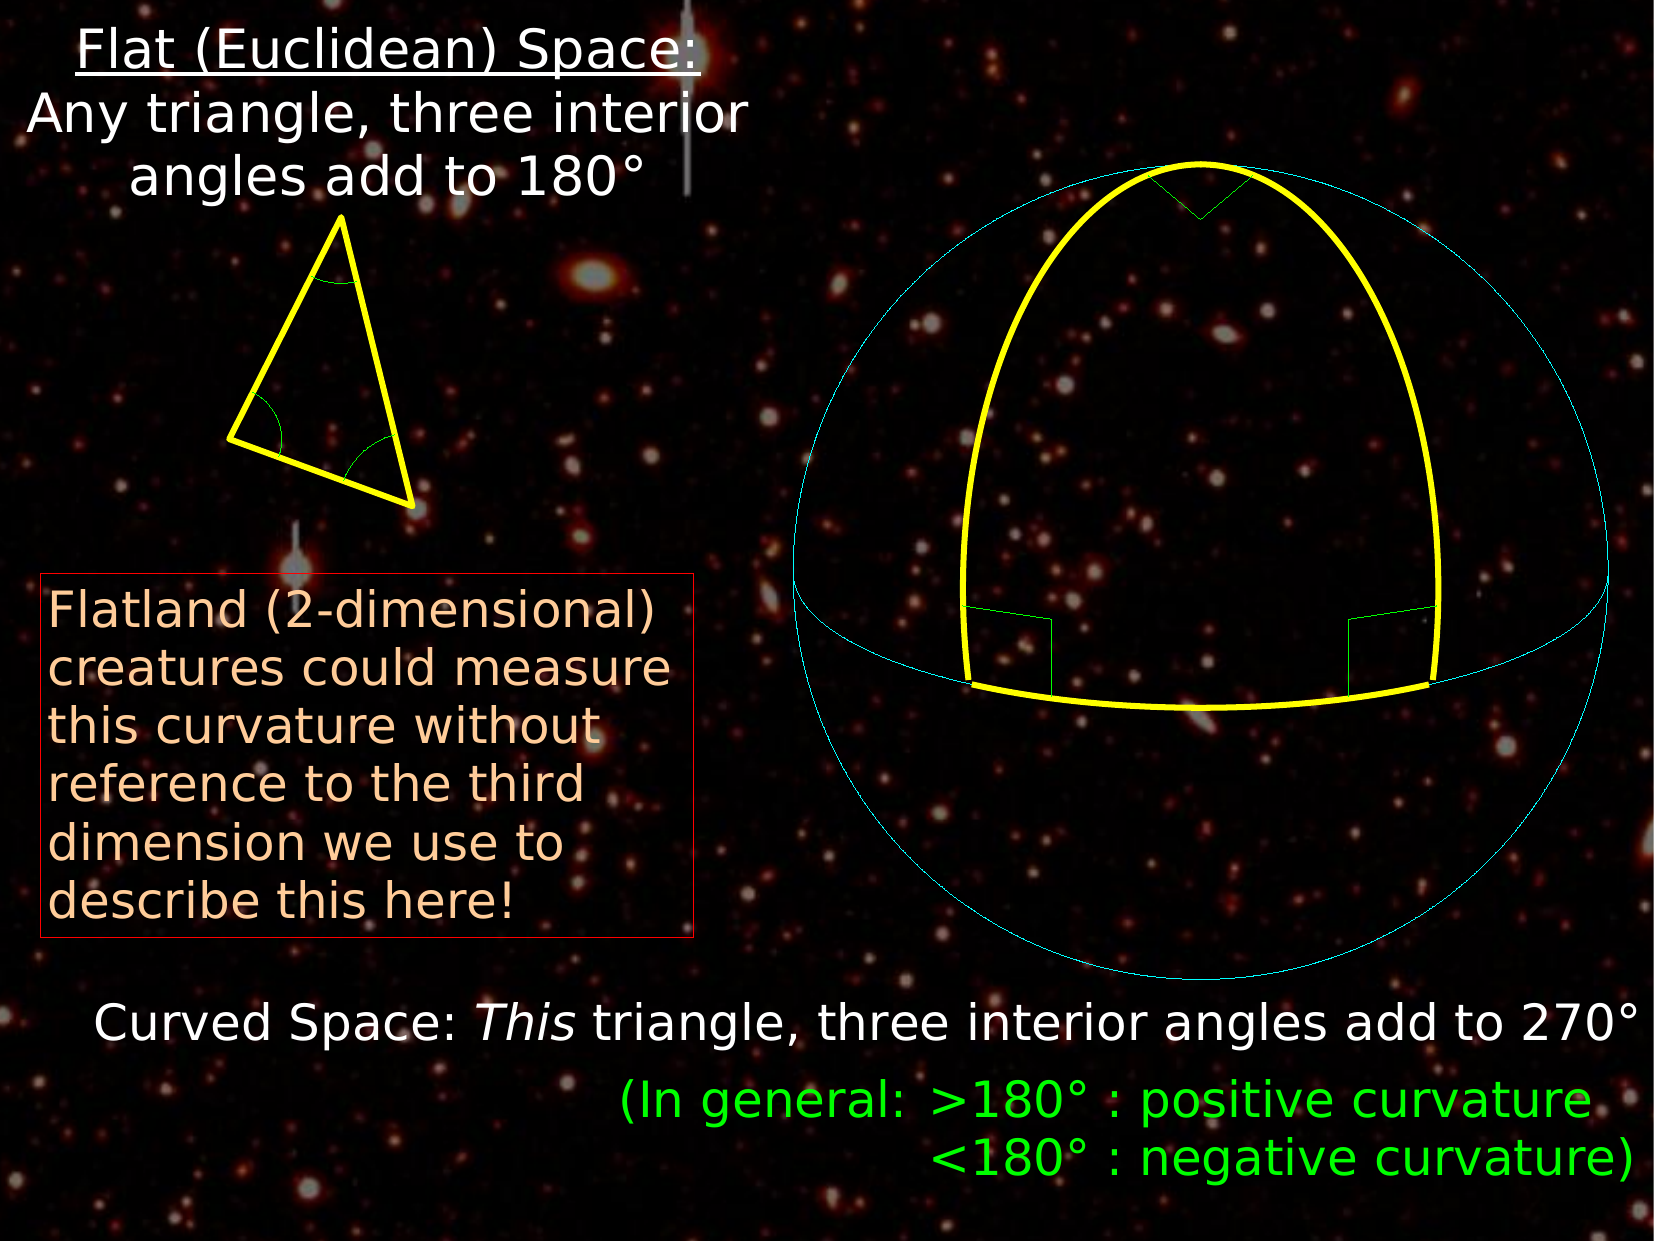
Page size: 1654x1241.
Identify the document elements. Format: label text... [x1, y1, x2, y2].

text_box Flatland (2-dimensional) creatures could measure this curvature without reference to the third dimension we use to describe this here! [40, 573, 694, 938]
text_box Flat (Euclidean) Space: Any triangle, three interior angles add to 180° [26, 18, 751, 213]
picture [0, 0, 1654, 1241]
text_box (In general: >180° : positive curvature <180° : negative curvature) [618, 1070, 1623, 1201]
text_box Curved Space: This triangle, three interior angles add to 270° [93, 993, 1609, 1059]
